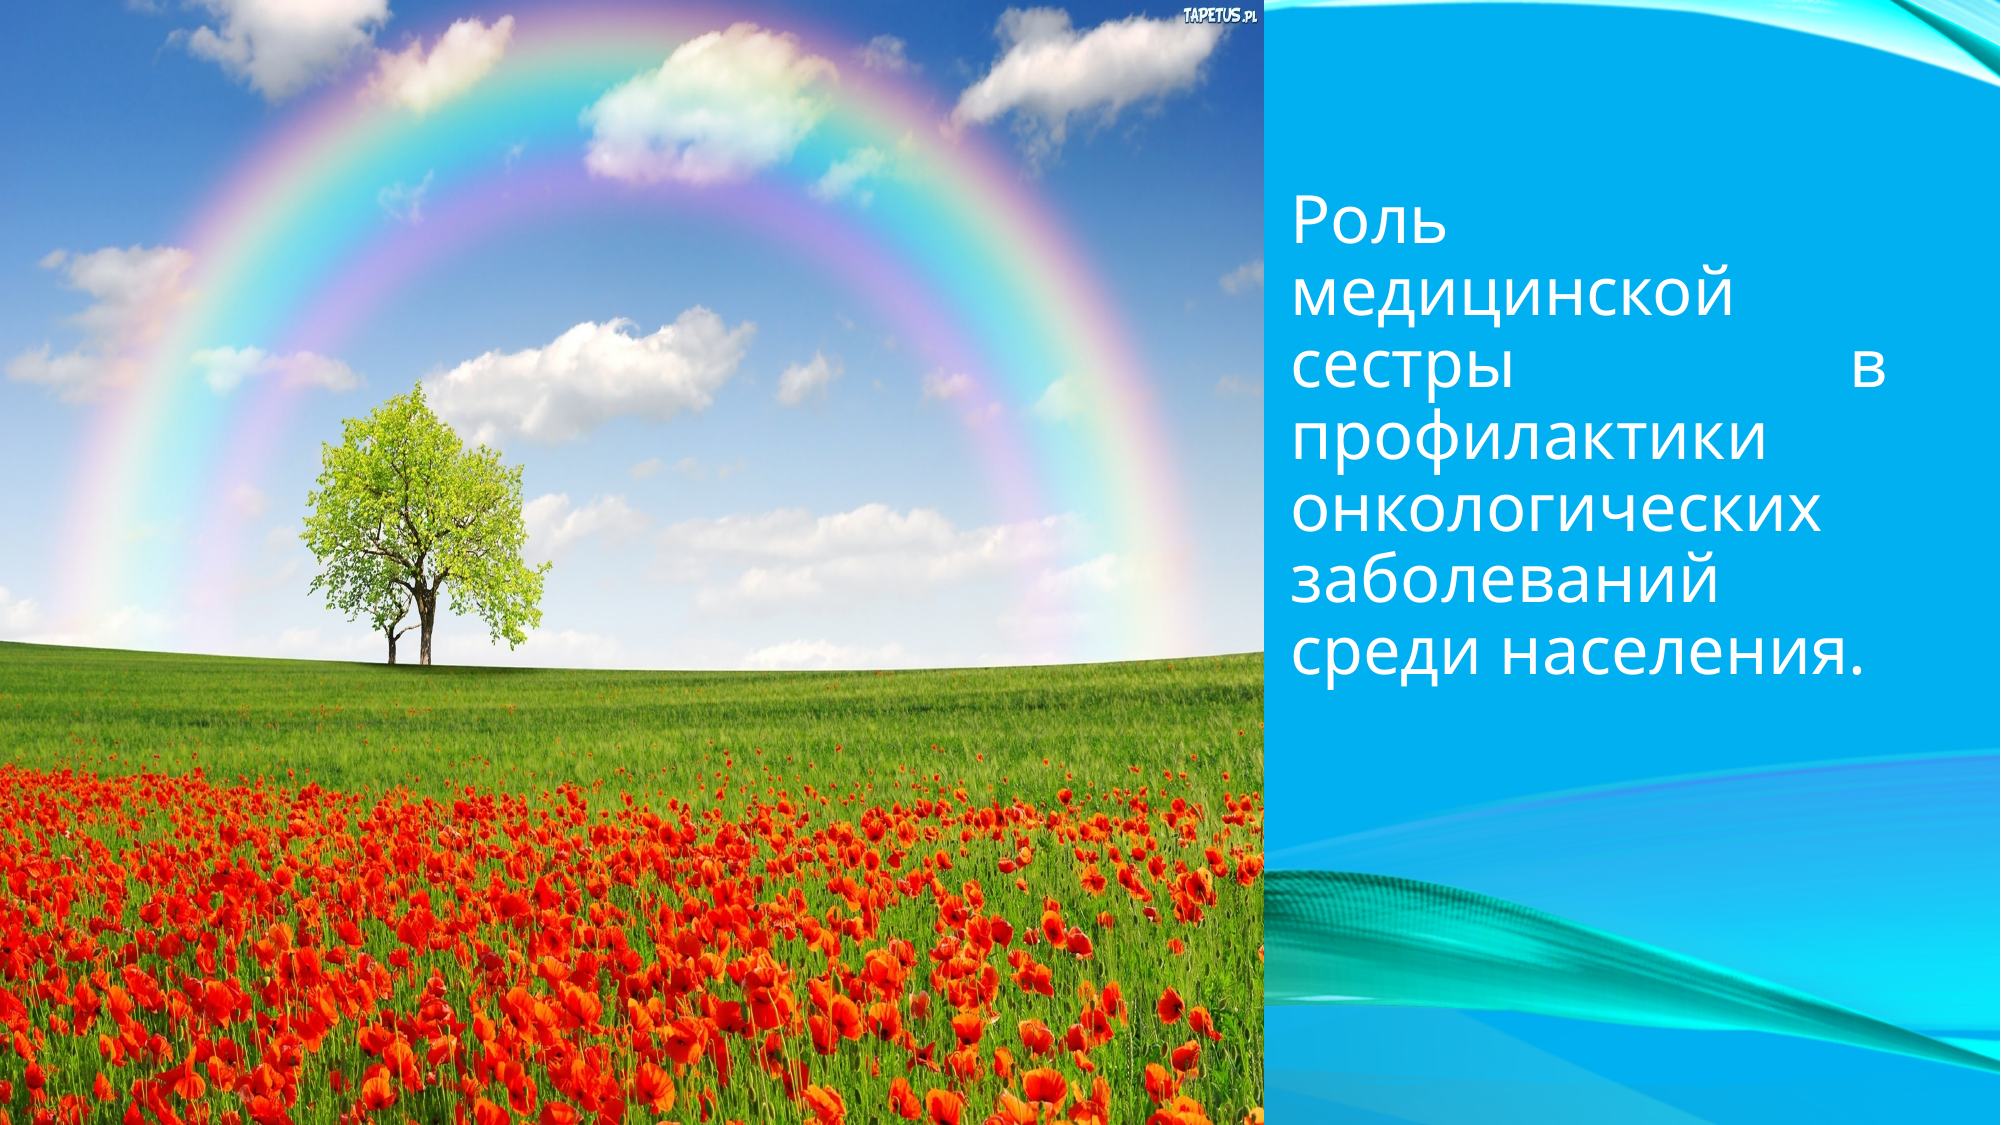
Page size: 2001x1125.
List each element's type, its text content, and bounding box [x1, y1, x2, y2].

title Роль медицинской сестры в профилактики онкологических заболеваний среди населения. [1275, 178, 1903, 803]
subtitle [1264, 802, 1760, 915]
picture [0, 0, 2000, 1125]
